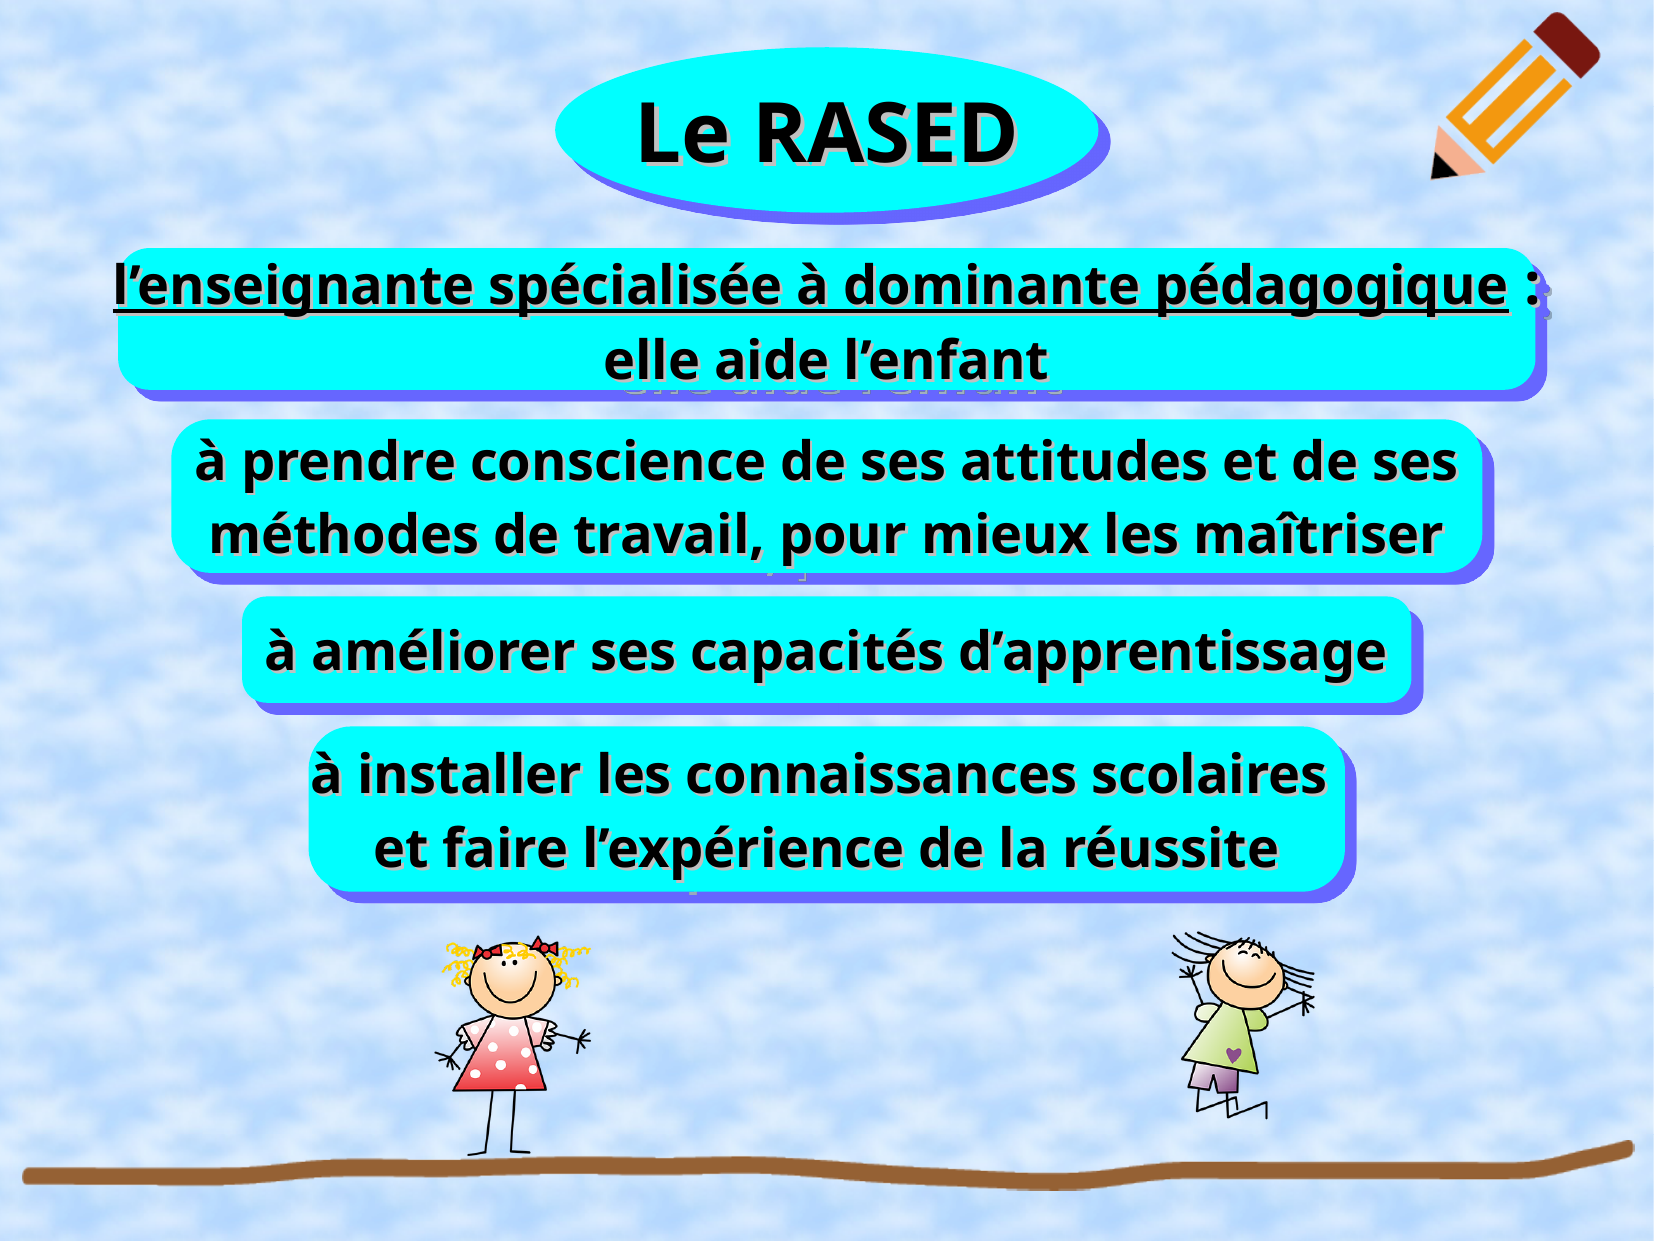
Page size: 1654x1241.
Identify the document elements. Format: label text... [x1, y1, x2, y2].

text_box à améliorer ses capacités d’apprentissage [242, 596, 1412, 703]
picture [0, 0, 1654, 1241]
text_box à prendre conscience de ses attitudes et de ses méthodes de travail, pour mieux les maîtriser [171, 419, 1483, 573]
text_box à installer les connaissances scolaires et faire l’expérience de la réussite [308, 726, 1345, 892]
text_box l’enseignante spécialisée à dominante pédagogique : elle aide l’enfant [118, 248, 1536, 390]
text_box Le RASED [555, 47, 1099, 213]
